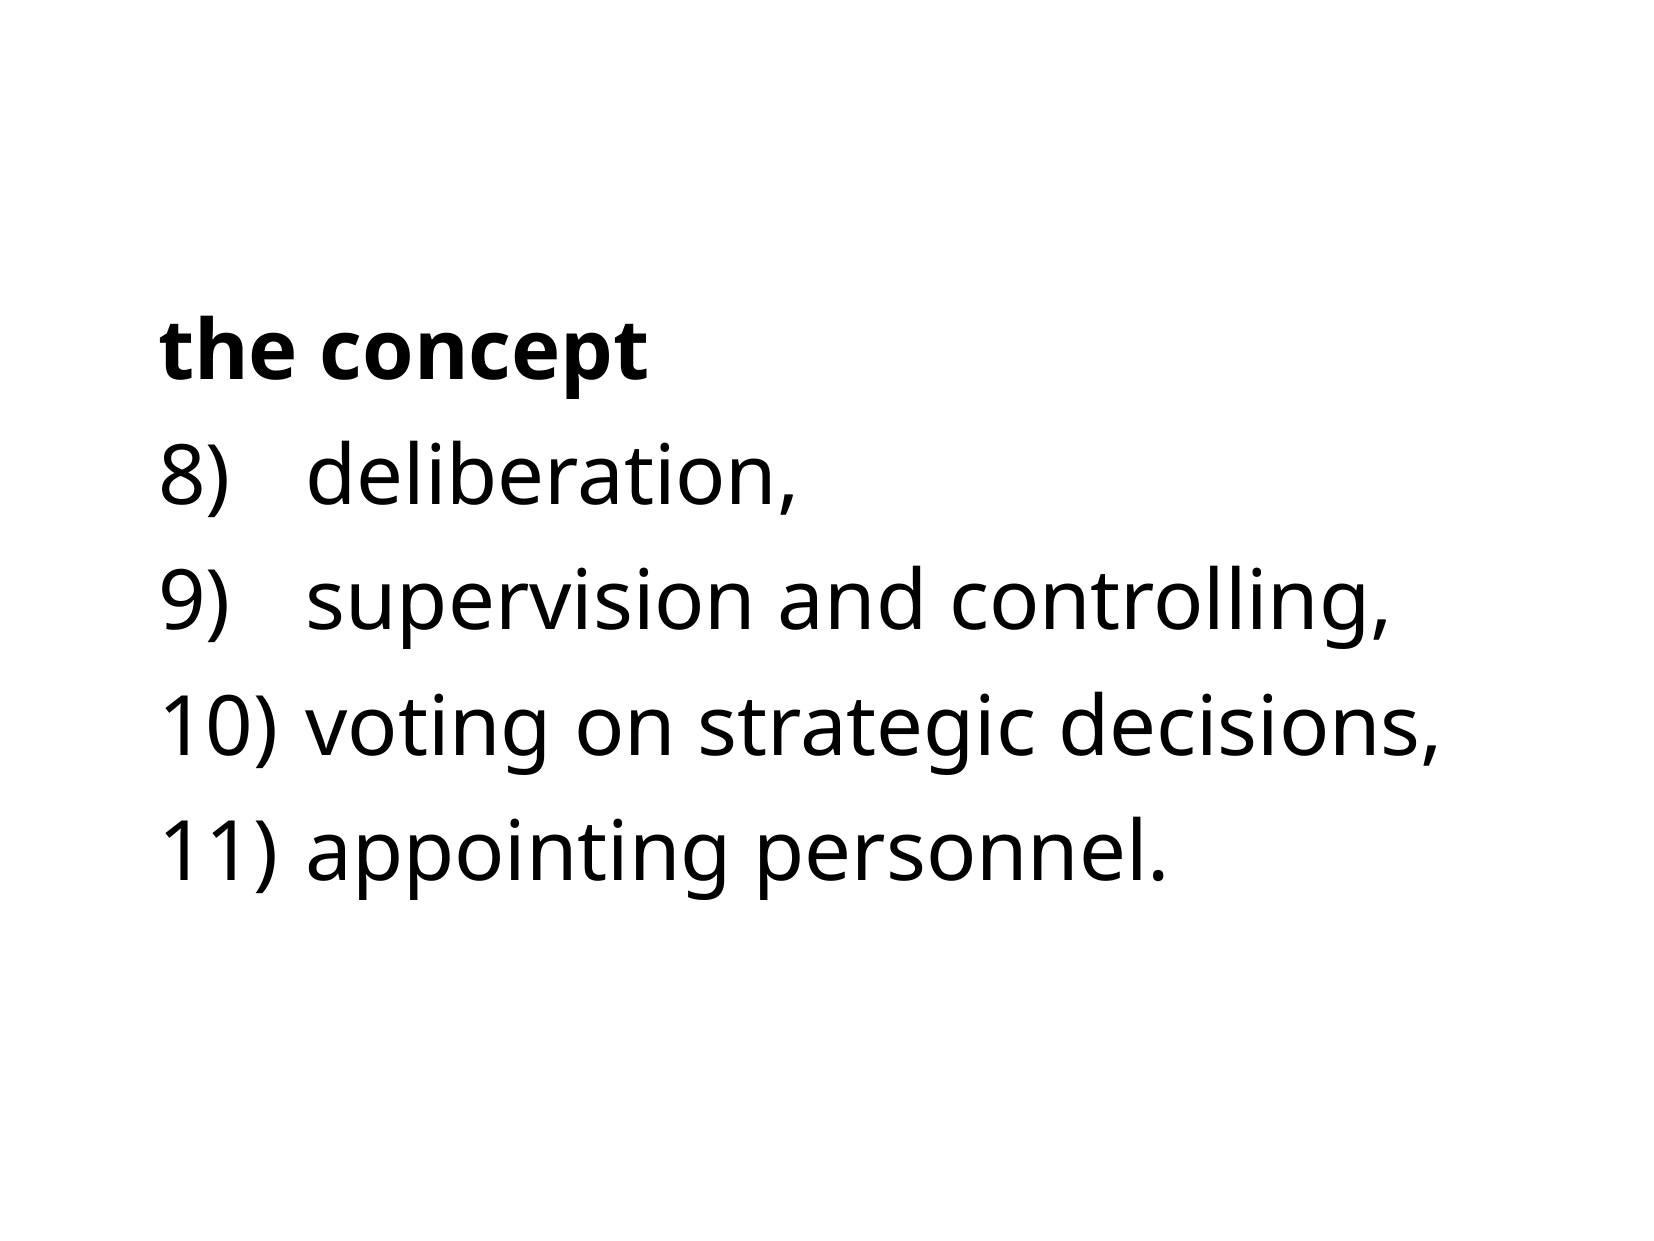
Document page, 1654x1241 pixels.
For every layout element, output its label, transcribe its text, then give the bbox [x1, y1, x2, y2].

list the concept 8) deliberation, 9) supervision and controlling, 10) voting on strategic decisions, 11) appointing personnel. [87, 290, 1576, 1075]
